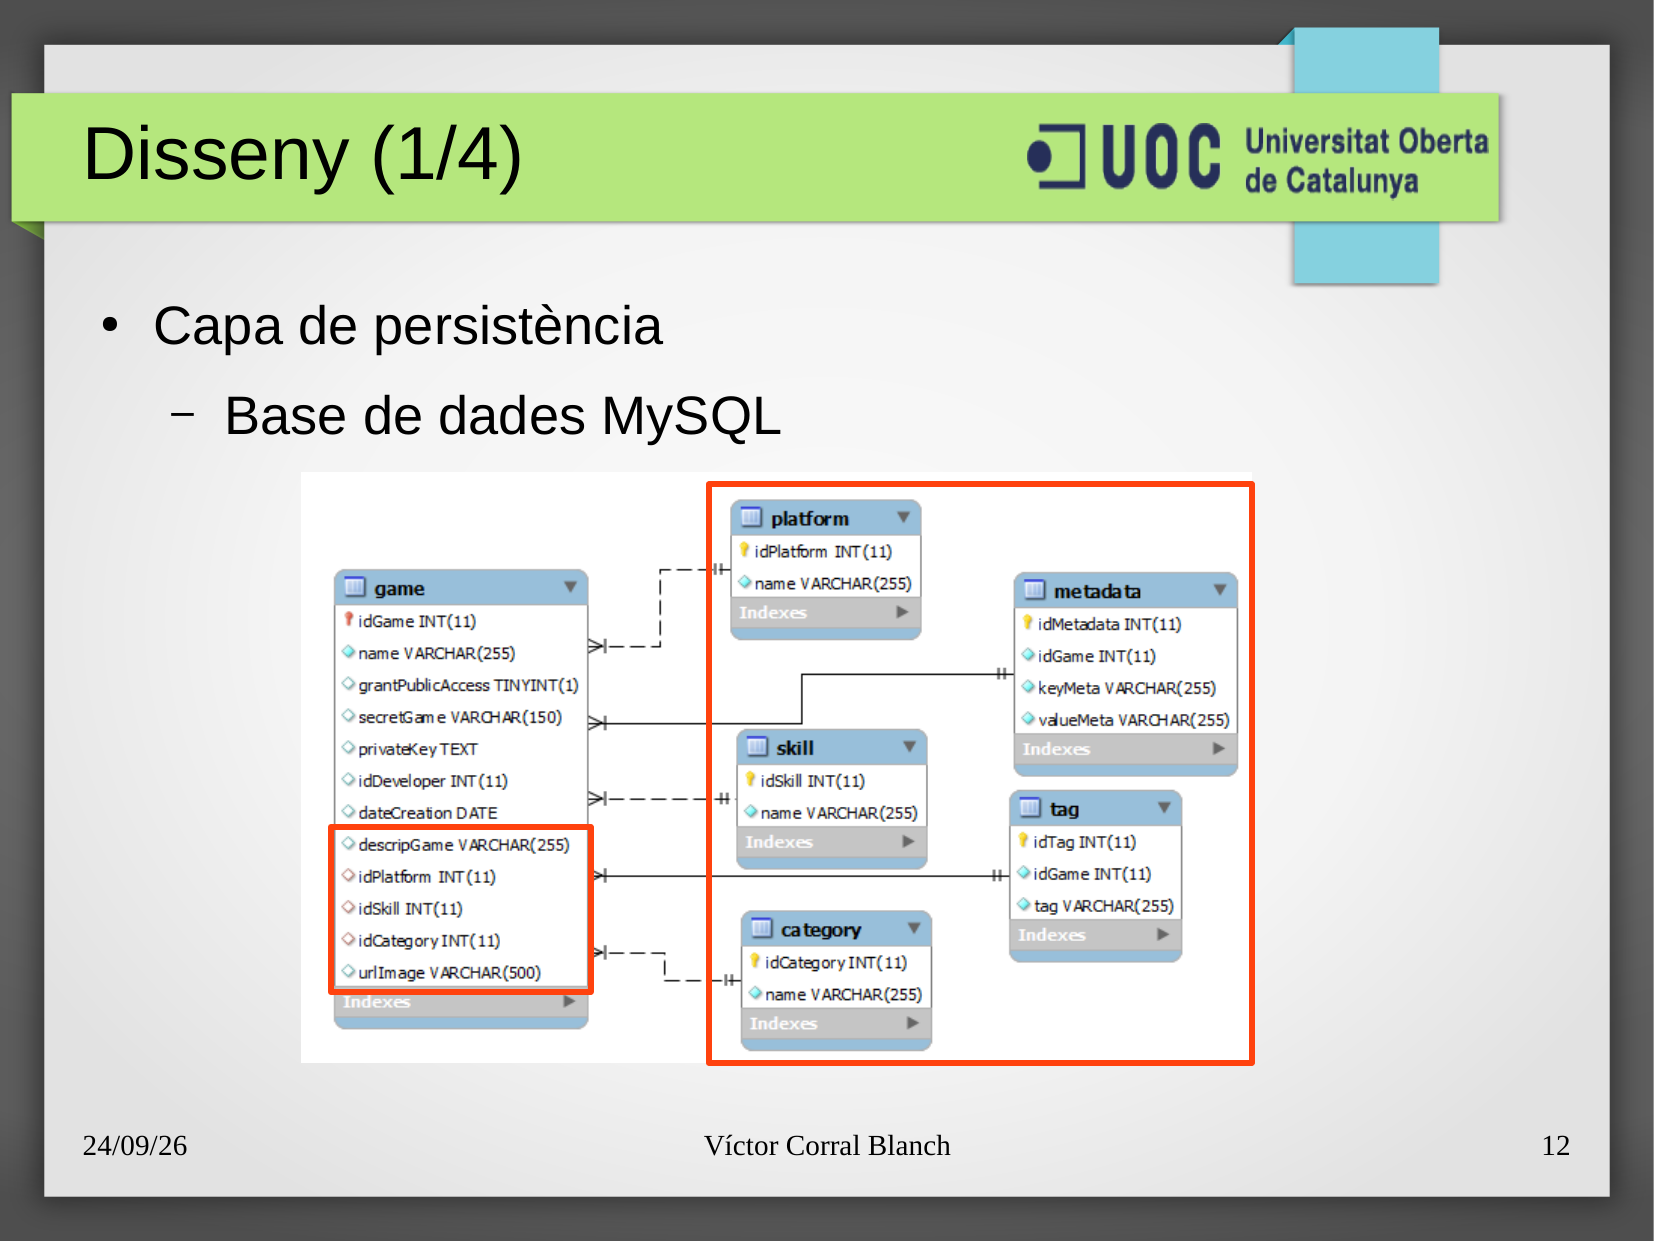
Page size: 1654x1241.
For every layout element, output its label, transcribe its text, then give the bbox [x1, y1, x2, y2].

title Disseny (1/4) [82, 94, 1016, 213]
list Capa de persistència Base de dades MySQL [82, 295, 1571, 1015]
picture [0, 0, 1654, 1241]
